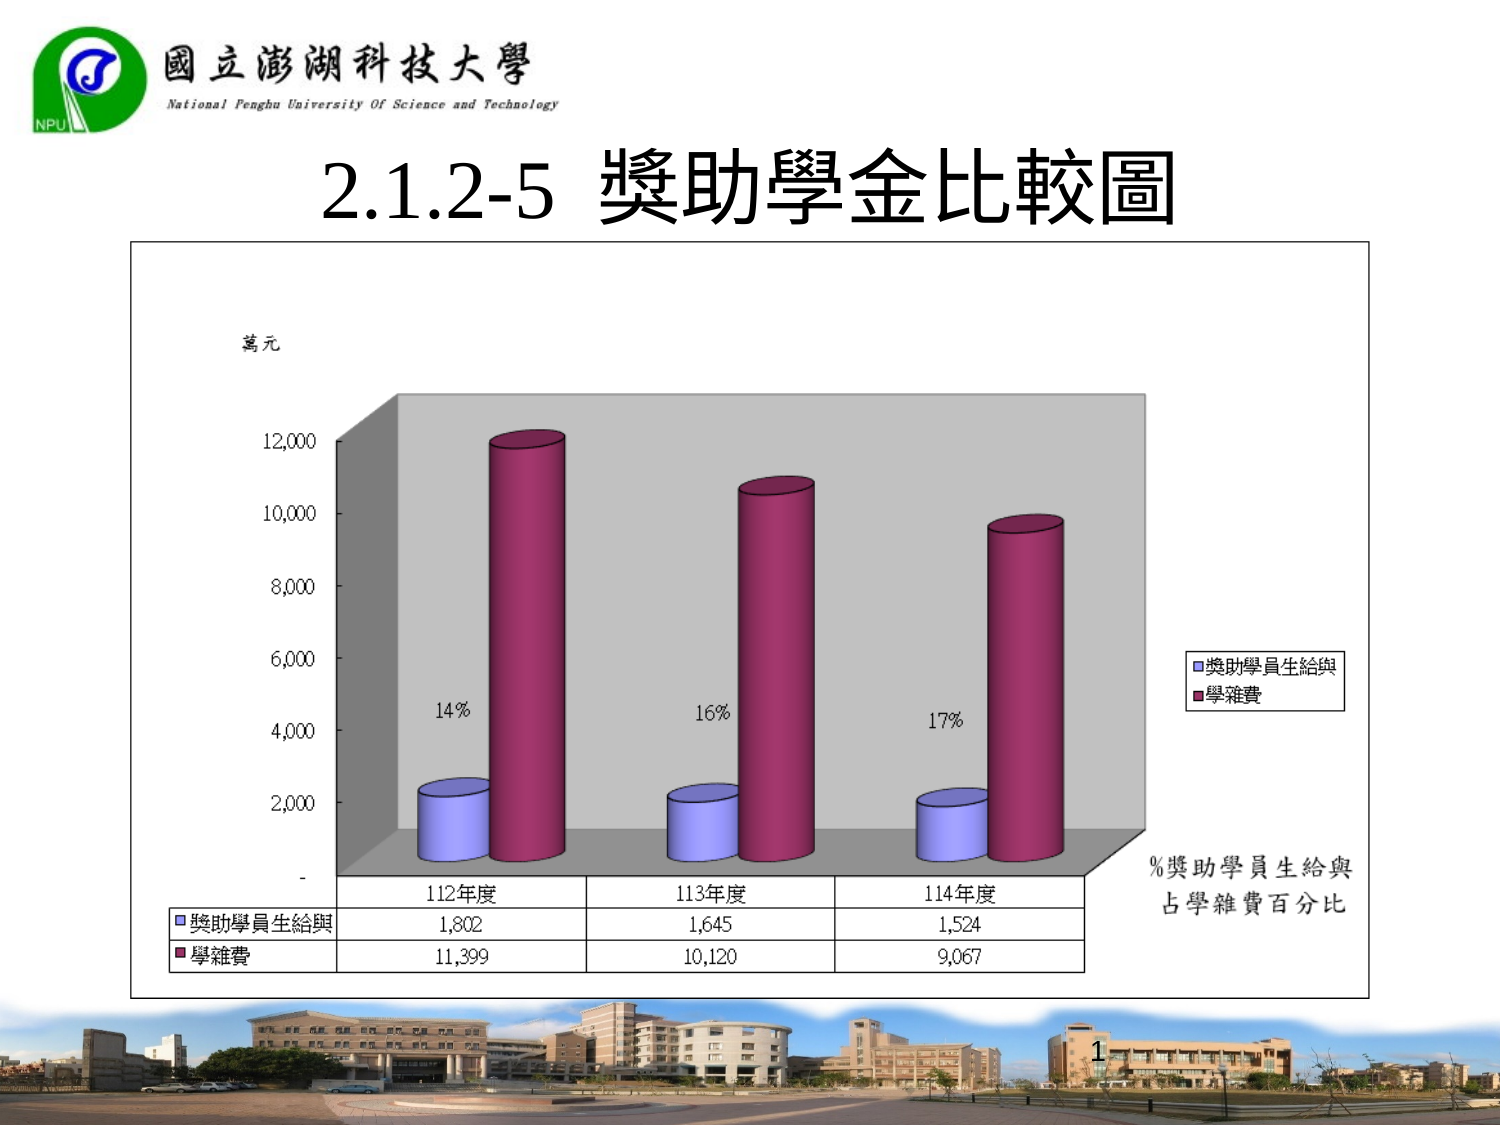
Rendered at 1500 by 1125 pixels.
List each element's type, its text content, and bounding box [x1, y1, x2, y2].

title 2.1.2-5 獎助學金比較圖 [75, 126, 1426, 244]
picture [129, 240, 1371, 999]
text_box [1074, 1024, 1426, 1103]
